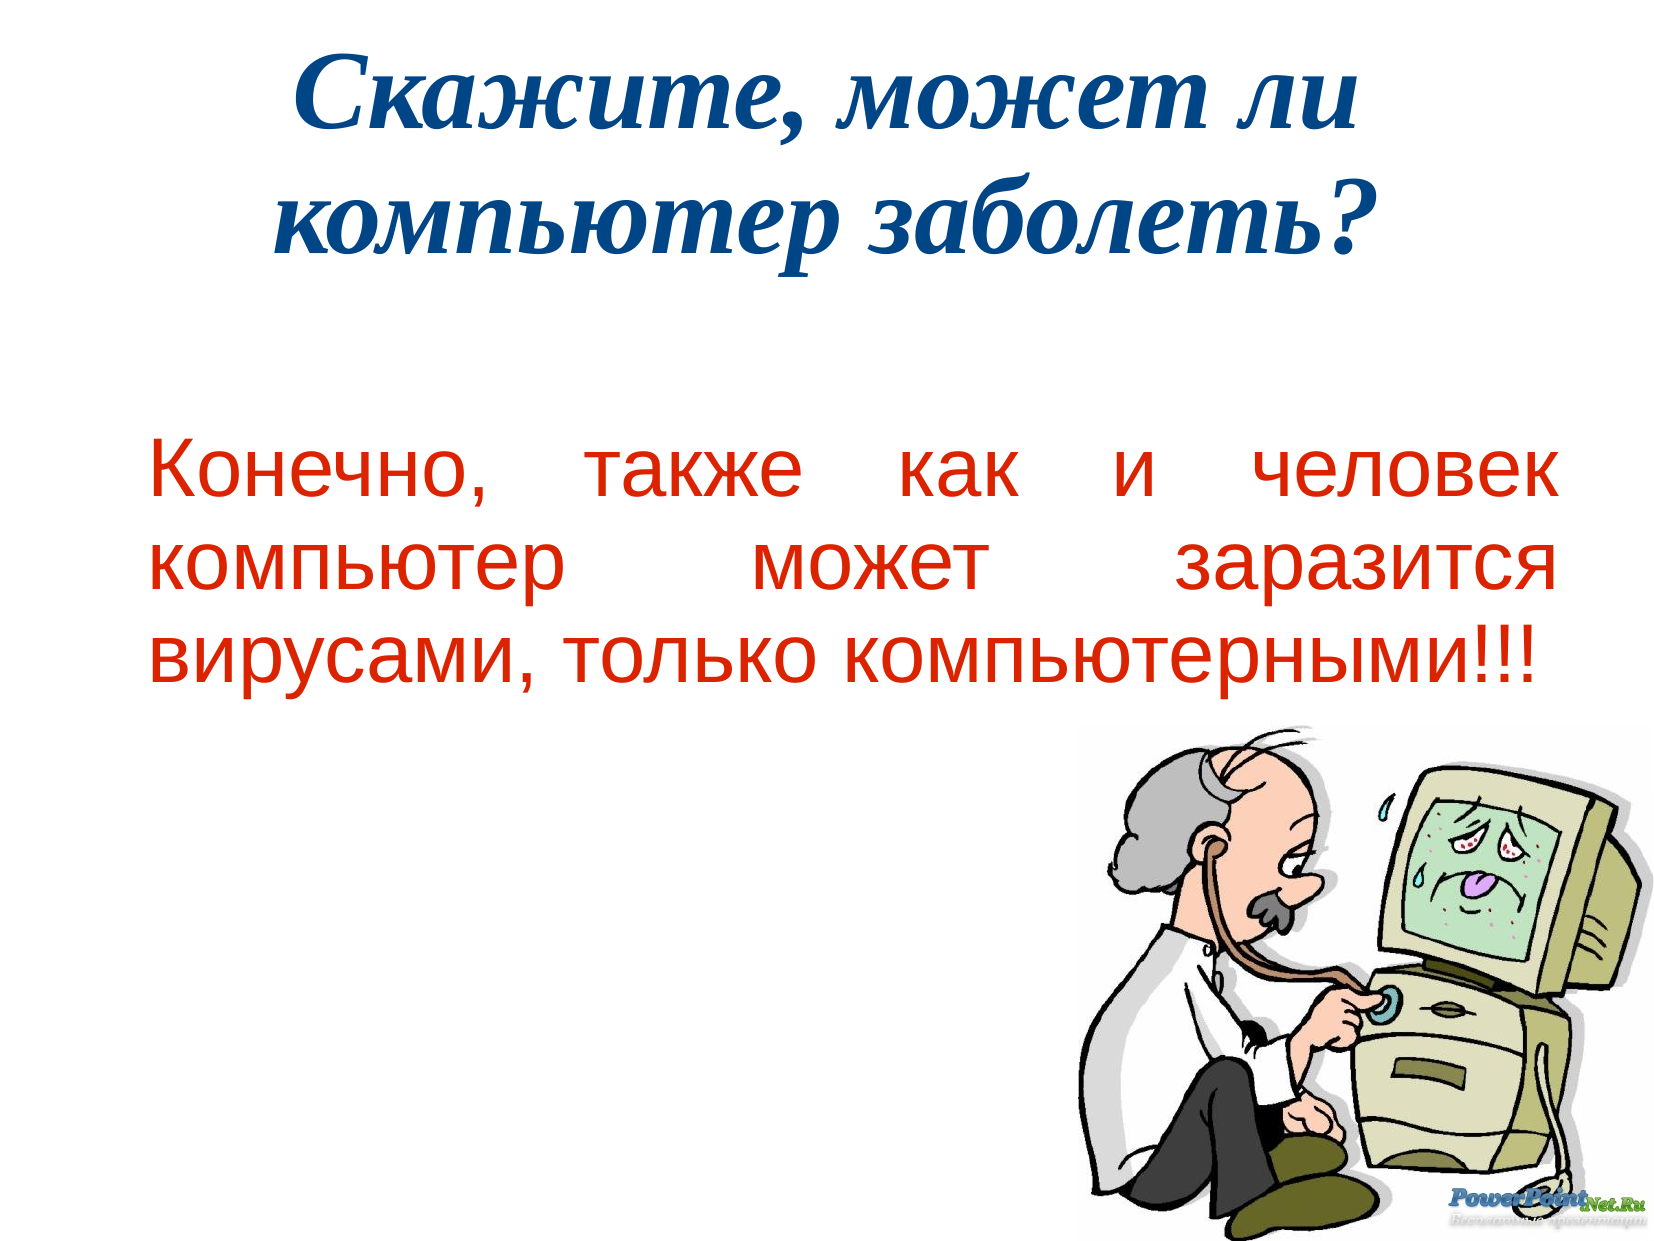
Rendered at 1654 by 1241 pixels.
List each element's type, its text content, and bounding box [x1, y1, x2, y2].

subtitle Конечно, также как и человек компьютер может заразится вирусами, только компьютерными!!! [147, 324, 1560, 798]
picture [1078, 725, 1654, 1241]
title Скажите, может ли компьютер заболеть? [82, 28, 1571, 278]
